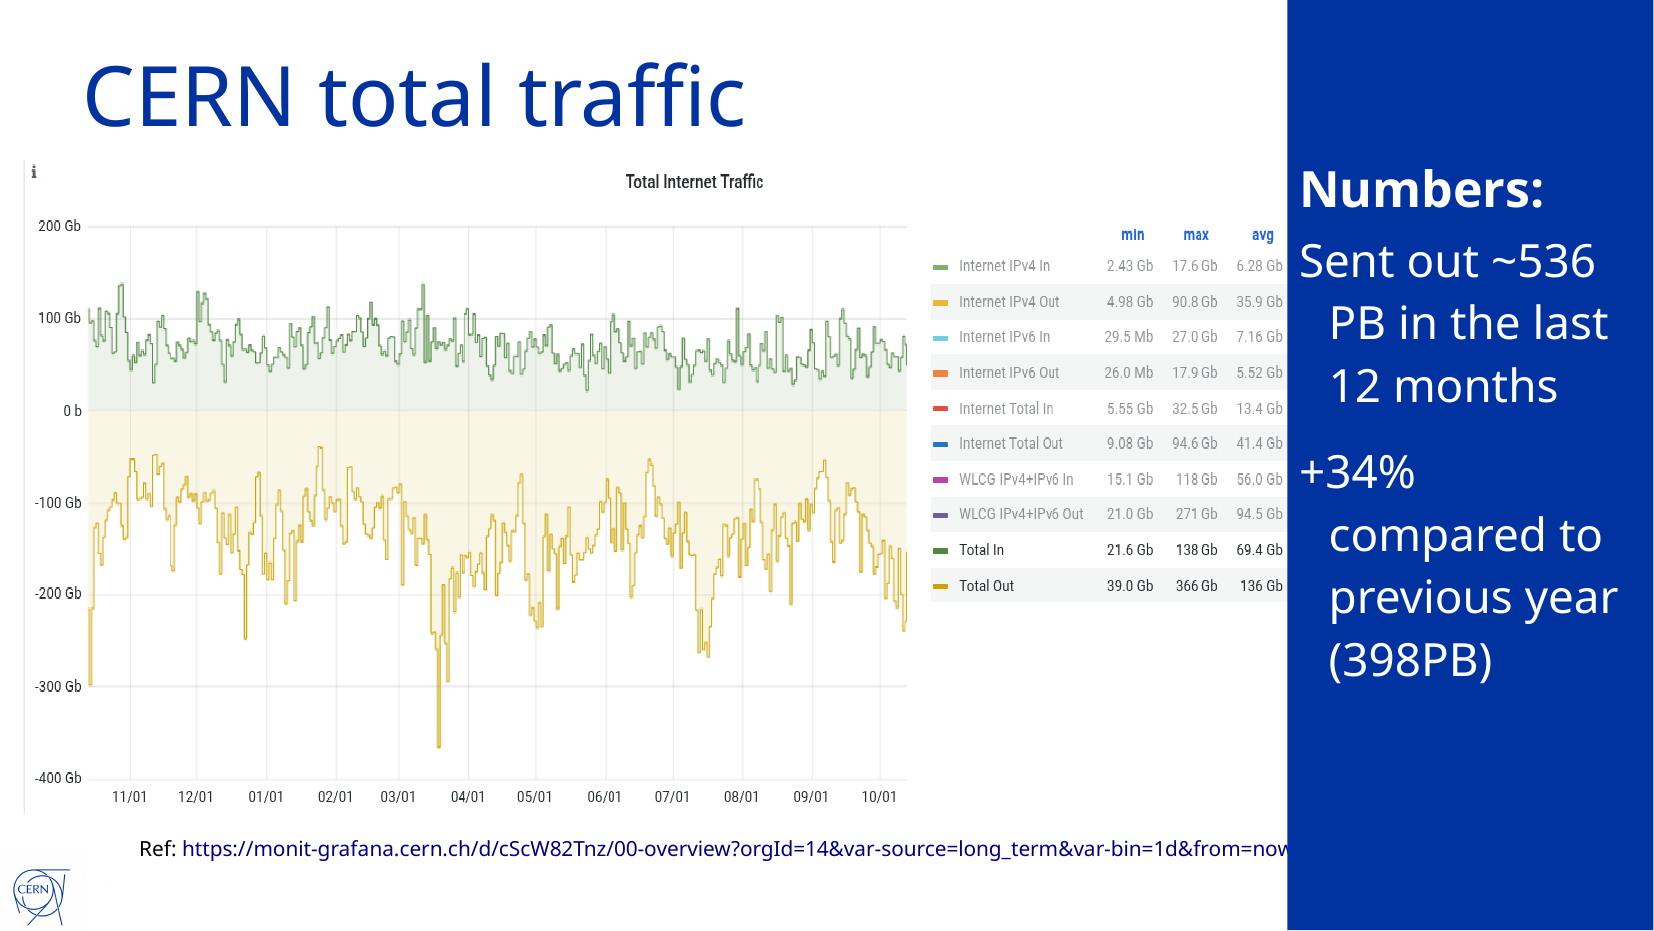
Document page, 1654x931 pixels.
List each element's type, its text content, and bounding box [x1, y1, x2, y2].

title CERN total traffic [82, 37, 1287, 193]
picture [0, 850, 127, 931]
picture [23, 160, 1287, 815]
list Numbers: Sent out ~536 PB in the last 12 months +34% compared to previous year (398PB) [1287, 0, 1654, 931]
text_box Ref: https://monit-grafana.cern.ch/d/cScW82Tnz/00-overview?orgId=14&var-source=long_term&var-bin=1d&from=now-1y&to=now [124, 826, 1287, 897]
